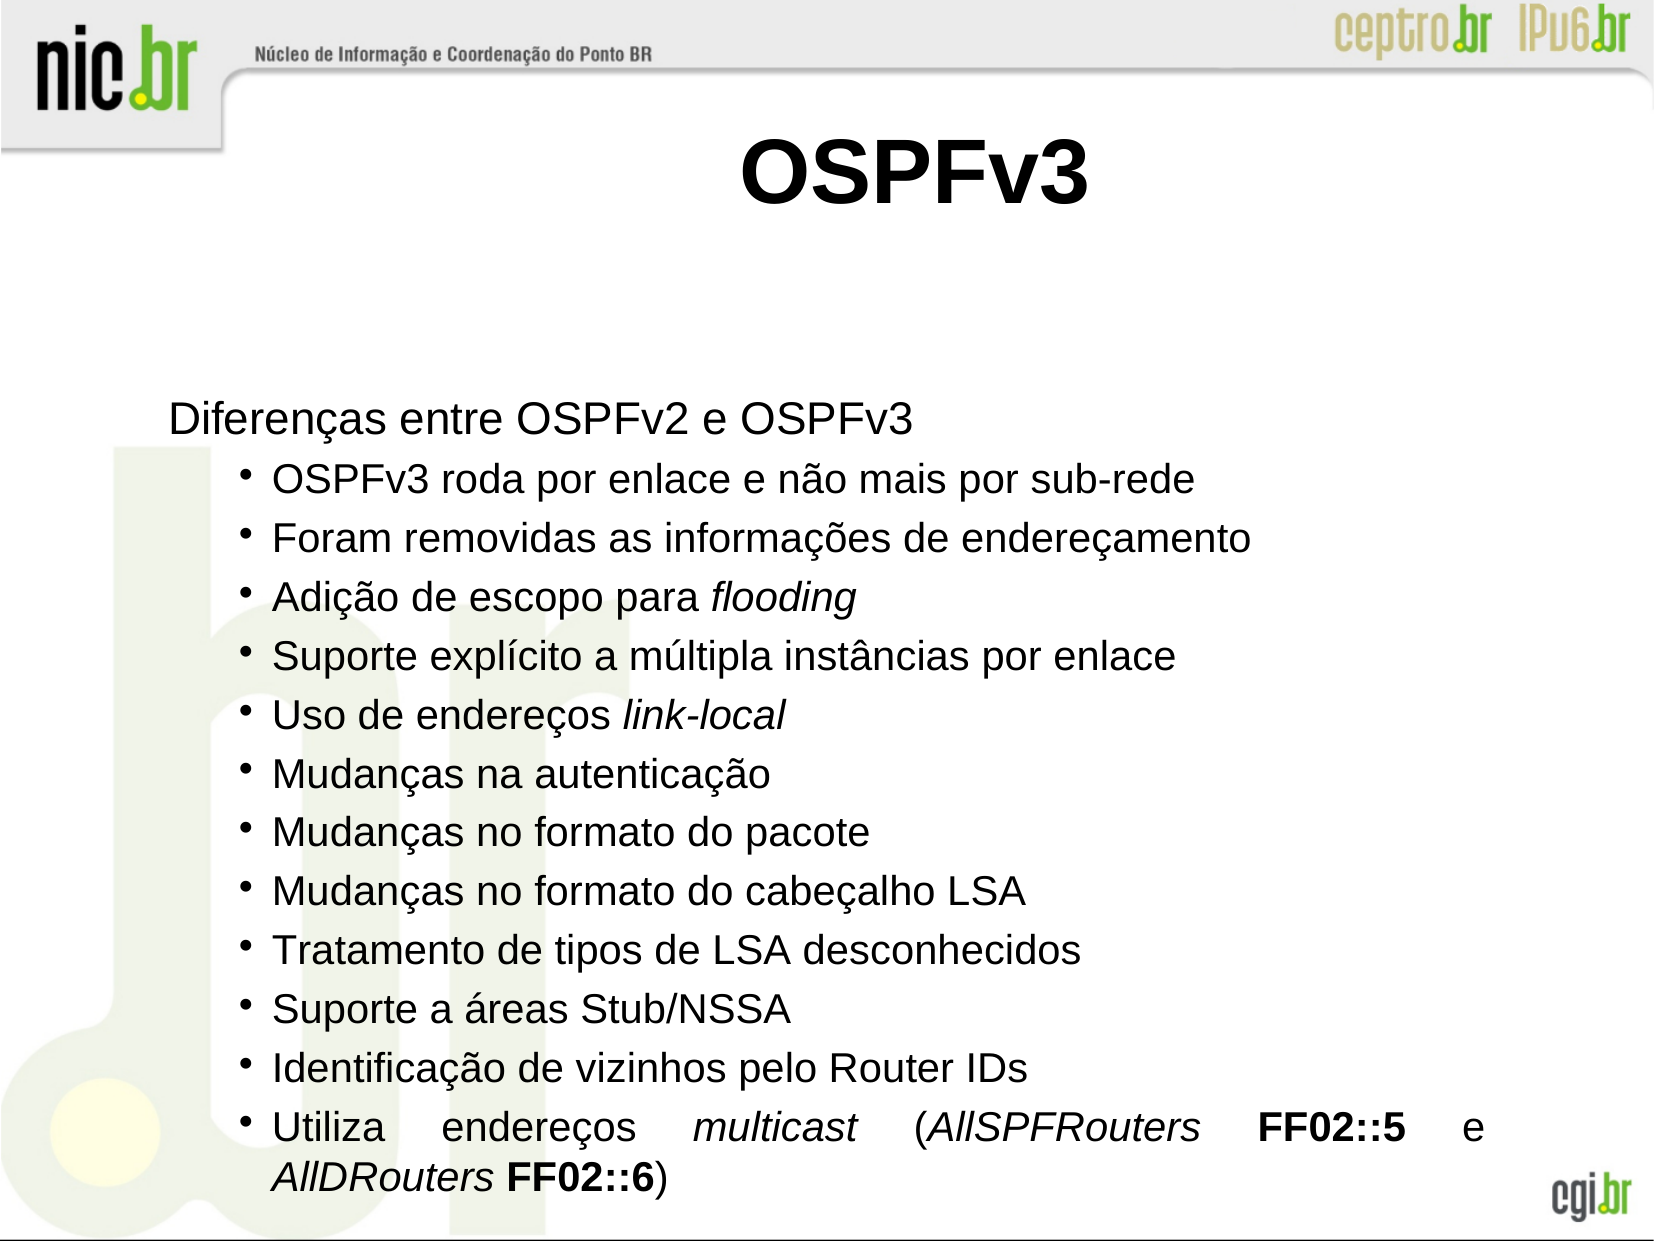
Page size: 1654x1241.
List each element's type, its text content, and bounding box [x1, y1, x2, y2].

picture [0, 0, 1654, 1241]
text_box Diferenças entre OSPFv2 e OSPFv3 OSPFv3 roda por enlace e não mais por sub-rede Foram removidas as informações de endereçamento Adição de escopo para flooding Suporte explícito a múltipla instâncias por enlace Uso de endereços link-local Mudanças na autenticação Mudanças no formato do pacote Mudanças no formato do cabeçalho LSA Tratamento de tipos de LSA desconhecidos Suporte a áreas Stub/NSSA Identificação de vizinhos pelo Router IDs Utiliza endereços multicast (AllSPFRouters FF02::5 e AllDRouters FF02::6)‏ [153, 378, 1501, 519]
text_box OSPFv3 [177, 97, 1654, 216]
